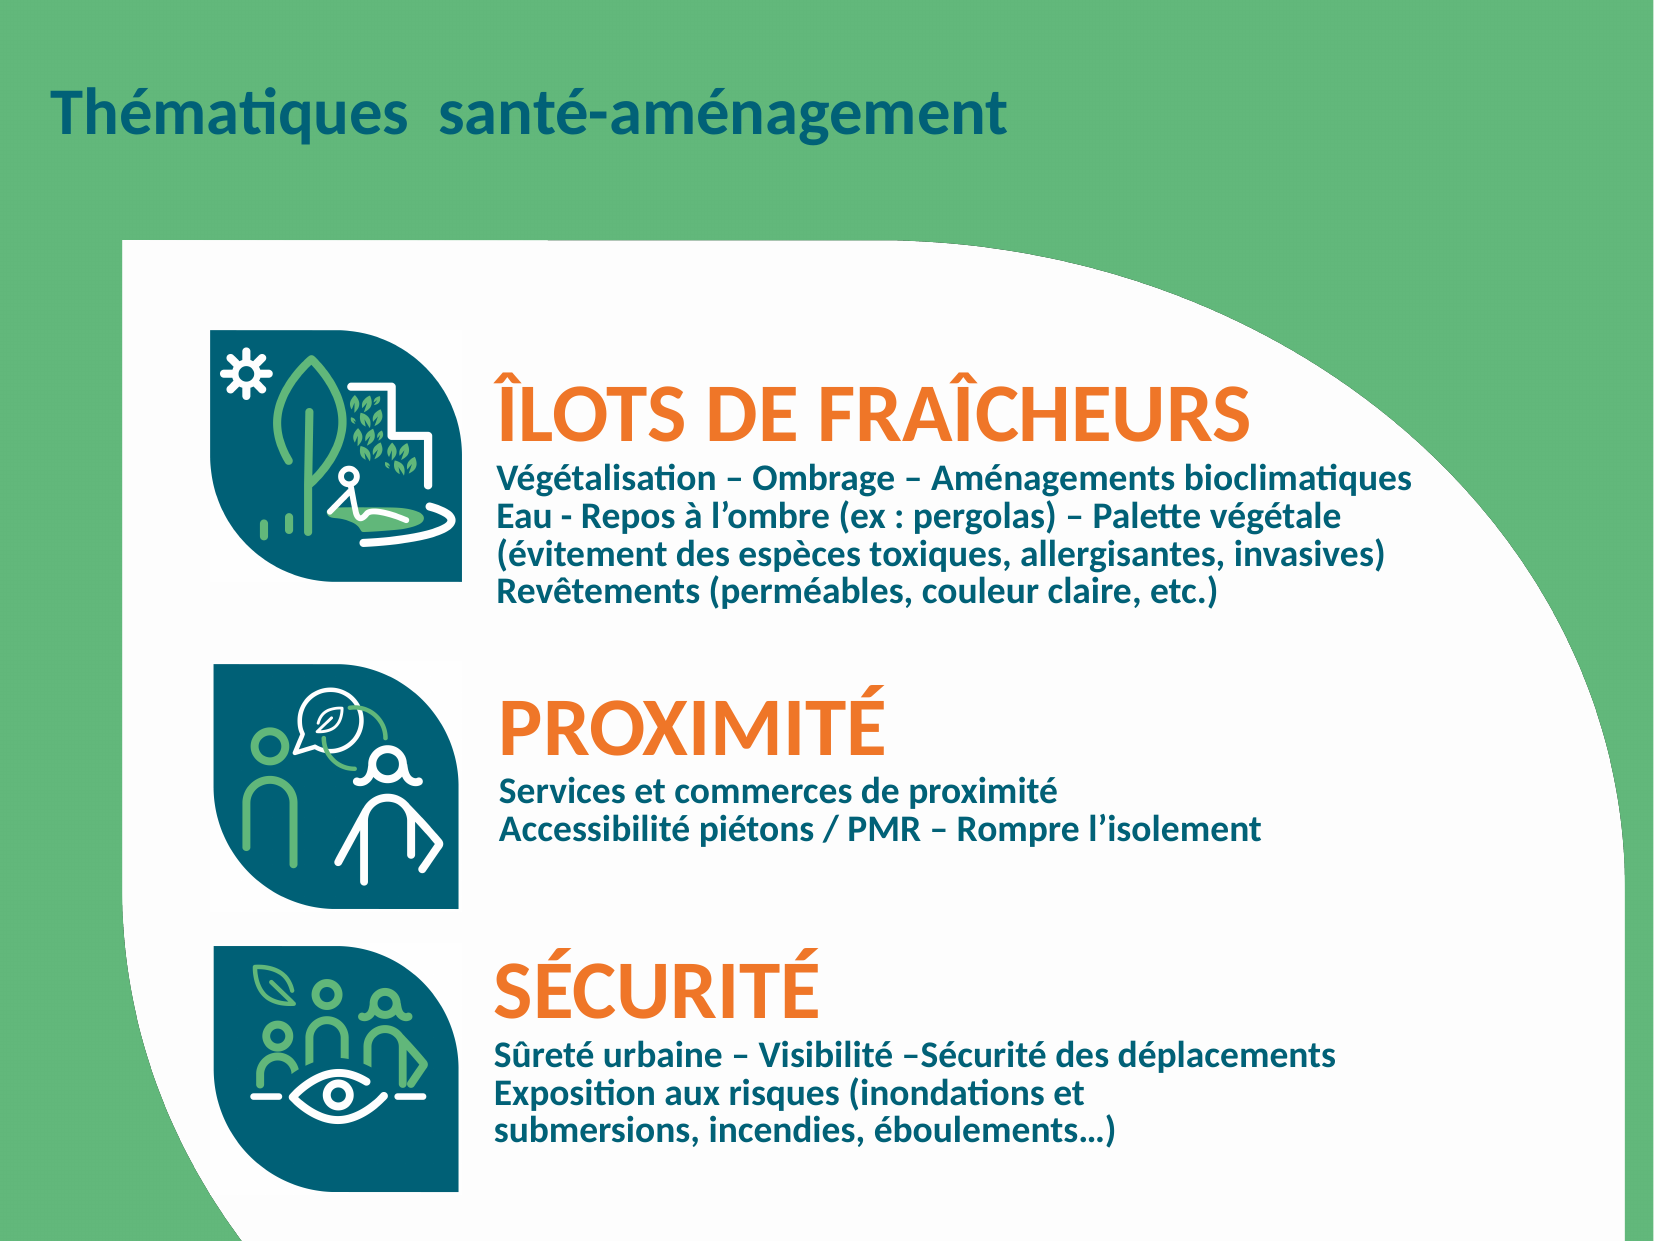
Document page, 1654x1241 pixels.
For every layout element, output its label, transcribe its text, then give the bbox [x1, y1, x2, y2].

text_box ÎLOTS DE FRAÎCHEURS Végétalisation – Ombrage – Aménagements bioclimatiques Eau - Repos à l’ombre (ex : pergolas) – Palette végétale (évitement des espèces toxiques, allergisantes, invasives) Revêtements (perméables, couleur claire, etc.) [481, 371, 1501, 763]
title Thématiques santé-aménagement [35, 22, 1325, 213]
picture [0, 0, 1654, 1241]
text_box SÉCURITÉ Sûreté urbaine – Visibilité –Sécurité des déplacements Exposition aux risques (inondations et submersions, incendies, éboulements…) [479, 948, 1453, 1241]
text_box PROXIMITÉ Services et commerces de proximité Accessibilité piétons / PMR – Rompre l’isolement [484, 685, 1291, 930]
